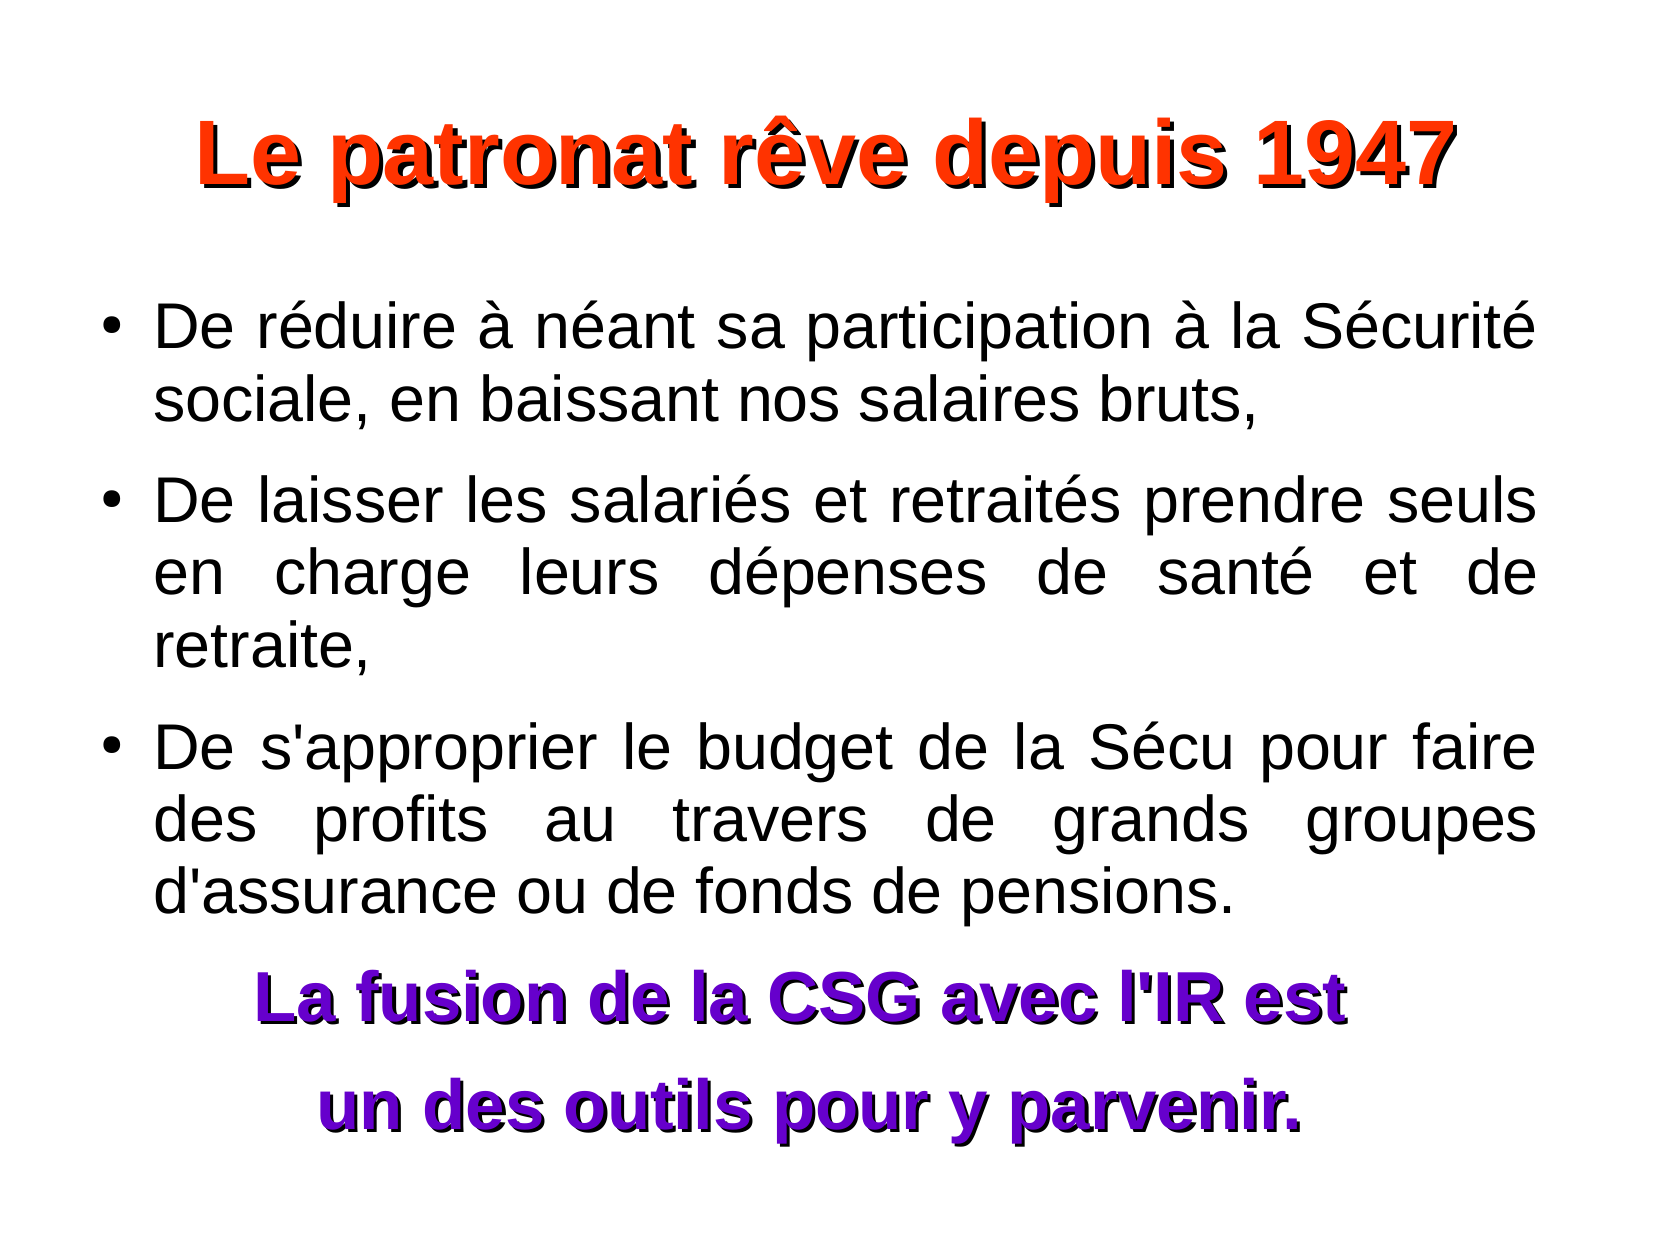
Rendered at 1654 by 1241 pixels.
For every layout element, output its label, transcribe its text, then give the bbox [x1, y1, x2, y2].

list De réduire à néant sa participation à la Sécurité sociale, en baissant nos salaires bruts, De laisser les salariés et retraités prendre seuls en charge leurs dépenses de santé et de retraite, De s'approprier le budget de la Sécu pour faire des profits au travers de grands groupes d'assurance ou de fonds de pensions. La fusion de la CSG avec l'IR est un des outils pour y parvenir. [82, 290, 1538, 1010]
title Le patronat rêve depuis 1947 [82, 49, 1571, 257]
